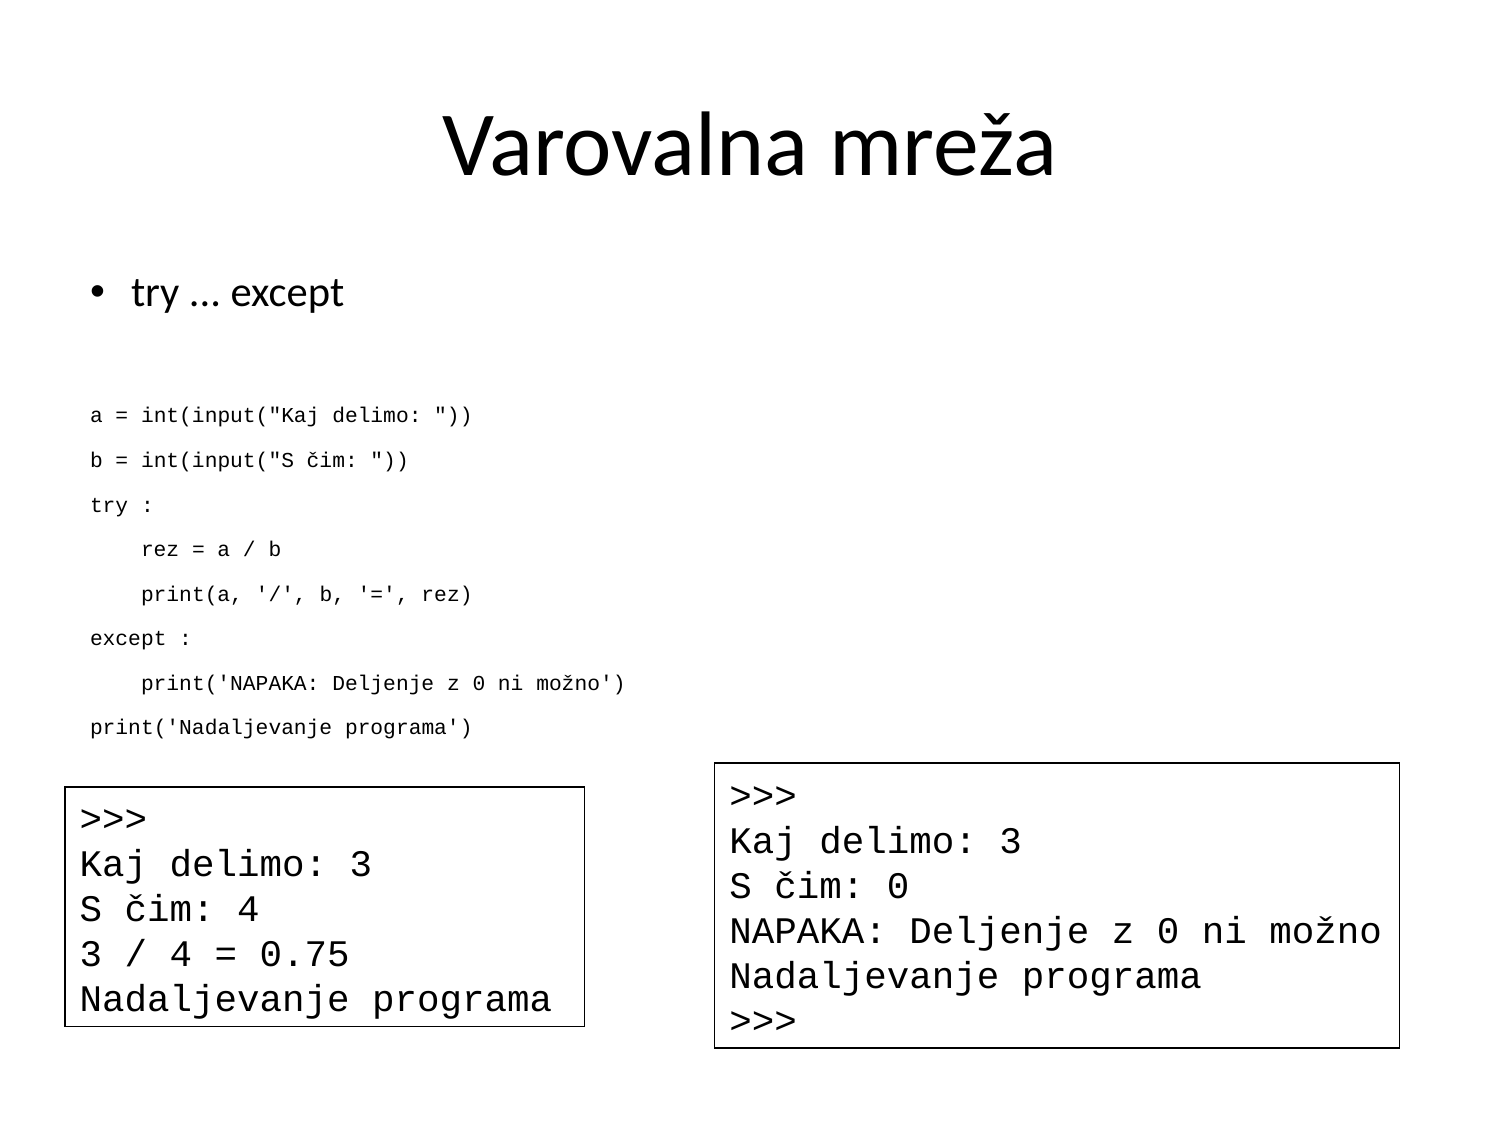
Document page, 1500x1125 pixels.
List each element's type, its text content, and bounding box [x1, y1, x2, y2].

text_box >>> Kaj delimo: 3 S čim: 0 NAPAKA: Deljenje z 0 ni možno Nadaljevanje programa >>> [714, 763, 1400, 1049]
title Varovalna mreža [75, 45, 1425, 233]
list try ... except a = int(input("Kaj delimo: ")) b = int(input("S čim: ")) try : rez = a / b print(a, '/', b, '=', rez) except : print('NAPAKA: Deljenje z 0 ni možno') print('Nadaljevanje programa') [75, 262, 1425, 752]
text_box >>> Kaj delimo: 3 S čim: 4 3 / 4 = 0.75 Nadaljevanje programa [64, 786, 585, 1027]
